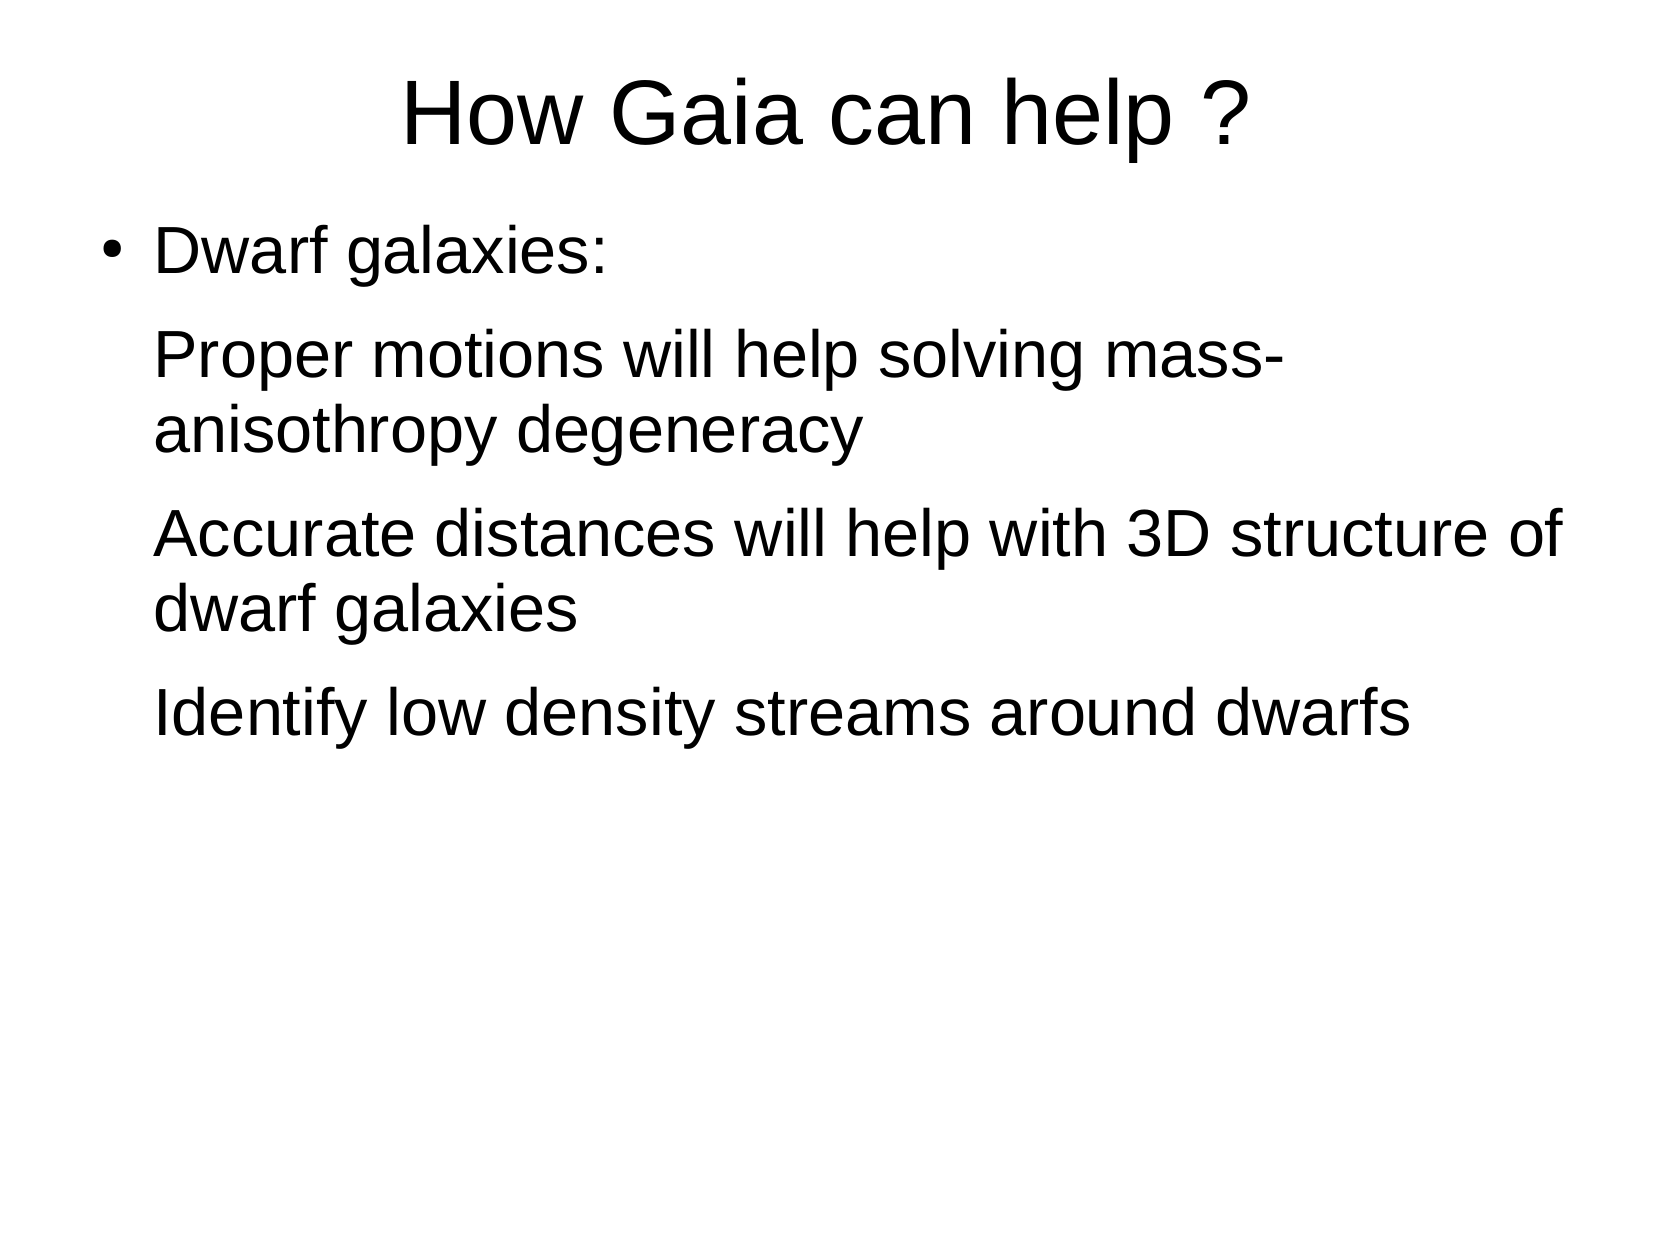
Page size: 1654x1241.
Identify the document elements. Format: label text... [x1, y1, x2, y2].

list Dwarf galaxies: Proper motions will help solving mass-anisothropy degeneracy Accurate distances will help with 3D structure of dwarf galaxies Identify low density streams around dwarfs [82, 212, 1571, 1109]
title How Gaia can help ? [82, 49, 1571, 178]
